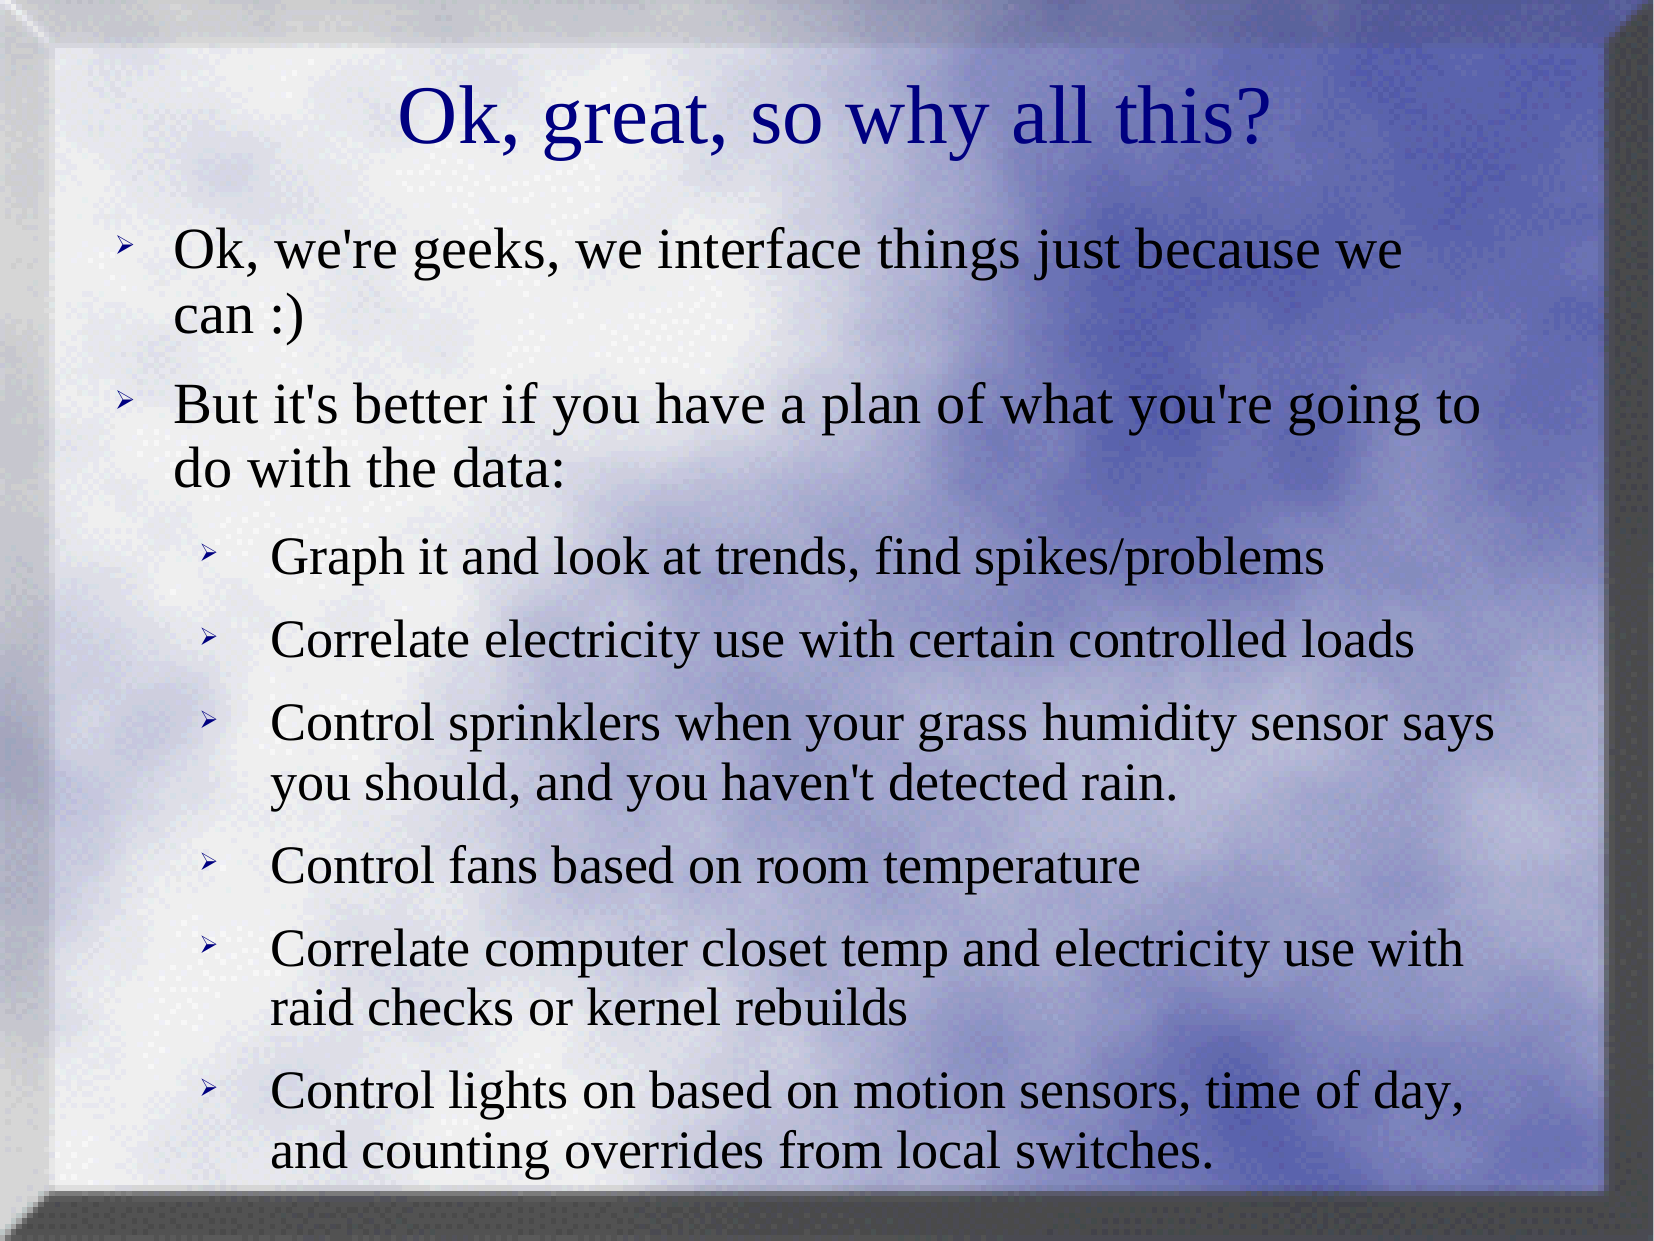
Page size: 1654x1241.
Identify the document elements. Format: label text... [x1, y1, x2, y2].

picture [0, 0, 1654, 1241]
title Ok, great, so why all this? [120, 67, 1552, 165]
list Ok, we're geeks, we interface things just because we can :) But it's better if you have a plan of what you're going to do with the data: Graph it and look at trends, find spikes/problems Correlate electricity use with certain controlled loads Control sprinklers when your grass humidity sensor says you should, and you haven't detected rain. Control fans based on room temperature Correlate computer closet temp and electricity use with raid checks or kernel rebuilds Control lights on based on motion sensors, time of day, and counting overrides from local switches. [114, 216, 1527, 1180]
